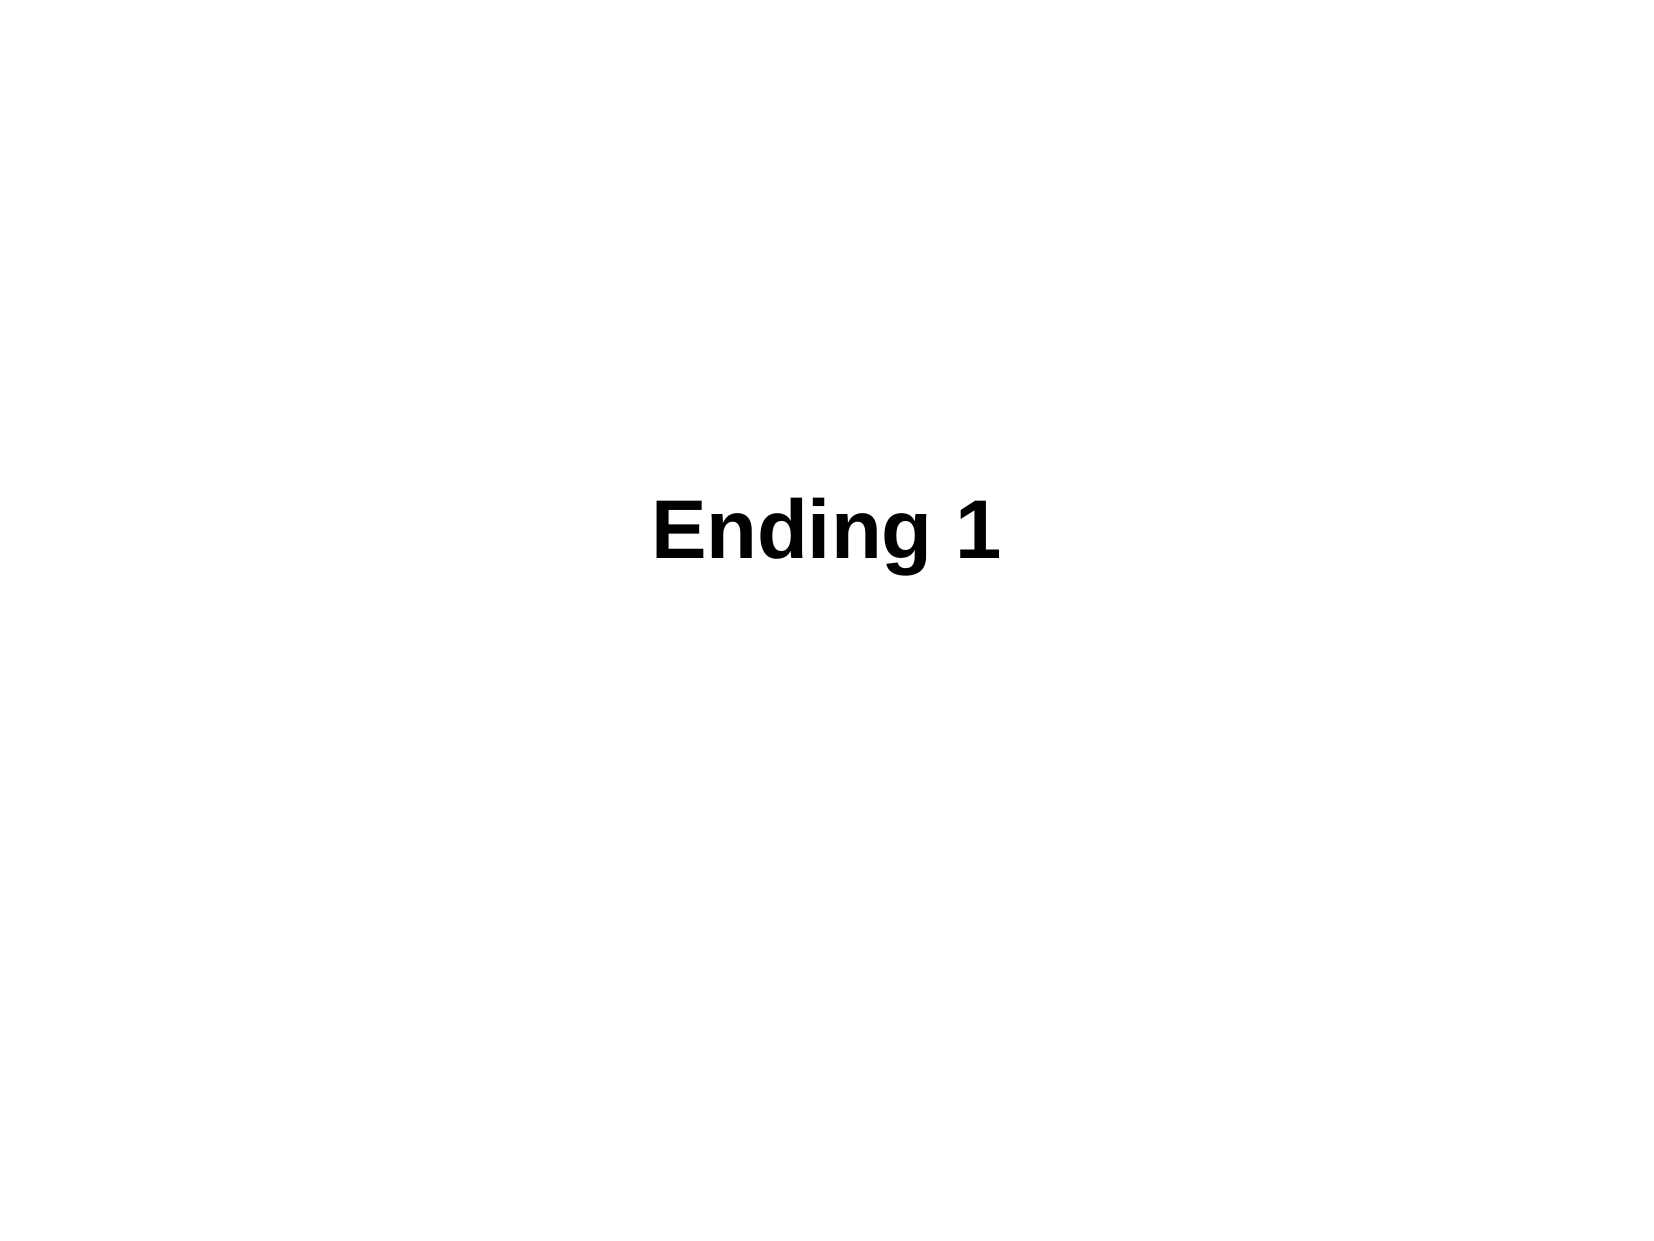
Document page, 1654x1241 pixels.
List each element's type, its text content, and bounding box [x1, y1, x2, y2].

subtitle Ending 1 [82, 49, 1571, 1010]
